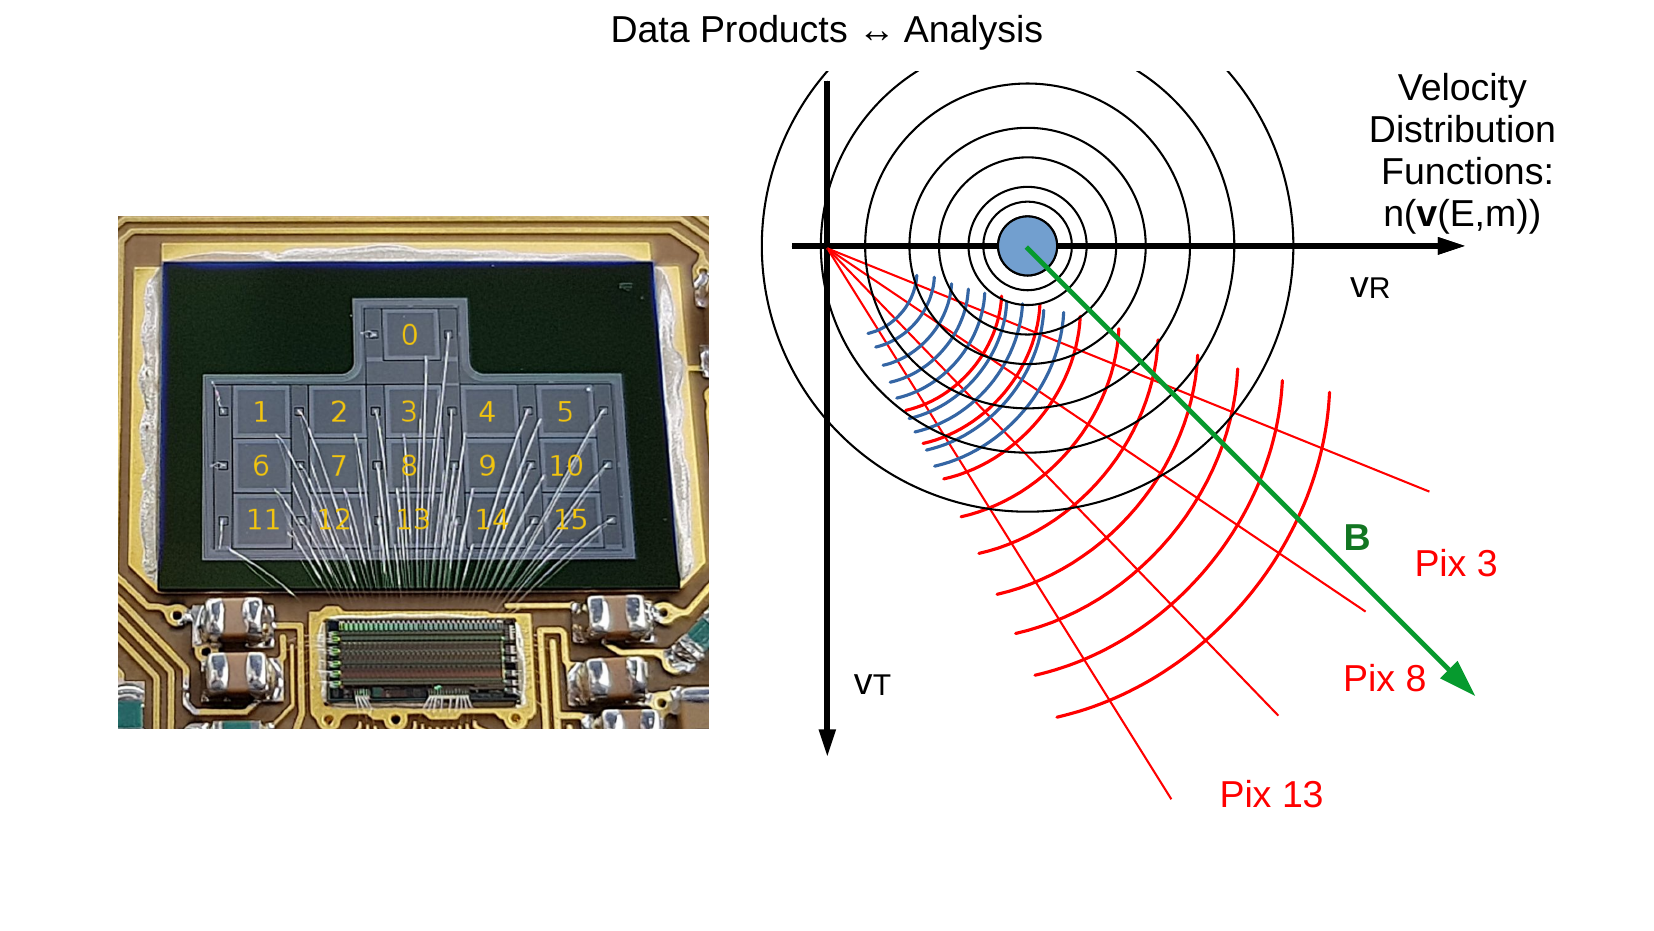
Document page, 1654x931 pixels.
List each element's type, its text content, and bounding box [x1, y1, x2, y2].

text_box [1106, 343, 1118, 386]
text_box [923, 437, 944, 444]
text_box [948, 406, 992, 435]
text_box [967, 322, 980, 346]
text_box [991, 450, 1070, 508]
text_box [978, 510, 1069, 554]
text_box [1299, 392, 1330, 516]
text_box B [1328, 509, 1386, 567]
text_box [998, 216, 1058, 276]
text_box [1139, 378, 1153, 418]
text_box [923, 339, 952, 368]
text_box [905, 390, 950, 411]
text_box [952, 357, 982, 388]
text_box [983, 410, 1025, 446]
text_box Pix 8 [1328, 649, 1442, 707]
text_box [1189, 368, 1197, 406]
text_box [1261, 380, 1283, 478]
text_box [1073, 423, 1138, 506]
text_box [1015, 447, 1222, 634]
text_box [1040, 310, 1044, 332]
text_box [883, 356, 906, 366]
text_box [931, 401, 975, 427]
text_box [990, 332, 1002, 356]
text_box [980, 293, 985, 319]
text_box [1053, 330, 1062, 360]
text_box [961, 359, 989, 392]
text_box [1006, 409, 1047, 450]
text_box [1031, 335, 1041, 362]
text_box [896, 381, 935, 399]
text_box [1074, 319, 1081, 353]
text_box [997, 480, 1157, 595]
text_box [1035, 484, 1259, 676]
text_box [909, 325, 938, 355]
text_box [1072, 390, 1106, 446]
text_box [926, 441, 954, 451]
text_box [867, 326, 885, 334]
text_box [1024, 336, 1035, 362]
text_box [914, 428, 927, 432]
text_box [887, 286, 915, 325]
text_box Pix 3 [1399, 535, 1513, 593]
text_box [1006, 335, 1017, 361]
text_box vT [839, 652, 906, 716]
text_box vR [1335, 256, 1406, 319]
text_box Pix 13 [1204, 765, 1347, 865]
text_box [1002, 366, 1030, 405]
text_box [1056, 522, 1297, 718]
text_box Velocity Distribution Functions: n(v(E,m)) [1354, 59, 1571, 242]
text_box [961, 510, 984, 517]
text_box [744, 0, 1276, 71]
text_box [1159, 413, 1188, 475]
text_box [995, 301, 1002, 327]
text_box [927, 277, 935, 305]
text_box [1035, 305, 1040, 333]
text_box [875, 340, 893, 348]
text_box [934, 448, 979, 467]
text_box [940, 293, 951, 323]
text_box [896, 309, 926, 339]
text_box [1231, 368, 1238, 414]
text_box [1224, 420, 1231, 441]
text_box [915, 394, 958, 418]
text_box [977, 363, 1005, 399]
text_box [983, 330, 995, 354]
text_box [953, 311, 965, 336]
text_box [1026, 363, 1053, 407]
picture [118, 216, 709, 729]
text_box [943, 453, 1003, 479]
text_box [1154, 346, 1158, 371]
text_box [890, 370, 920, 383]
text_box [994, 366, 1023, 403]
text_box [1049, 357, 1074, 405]
text_box [957, 408, 1000, 439]
text_box [1017, 306, 1023, 332]
text_box [937, 348, 966, 379]
text_box [1002, 303, 1007, 329]
text_box Data Products ↔ Analysis [595, 1, 1059, 58]
text_box [965, 289, 969, 307]
